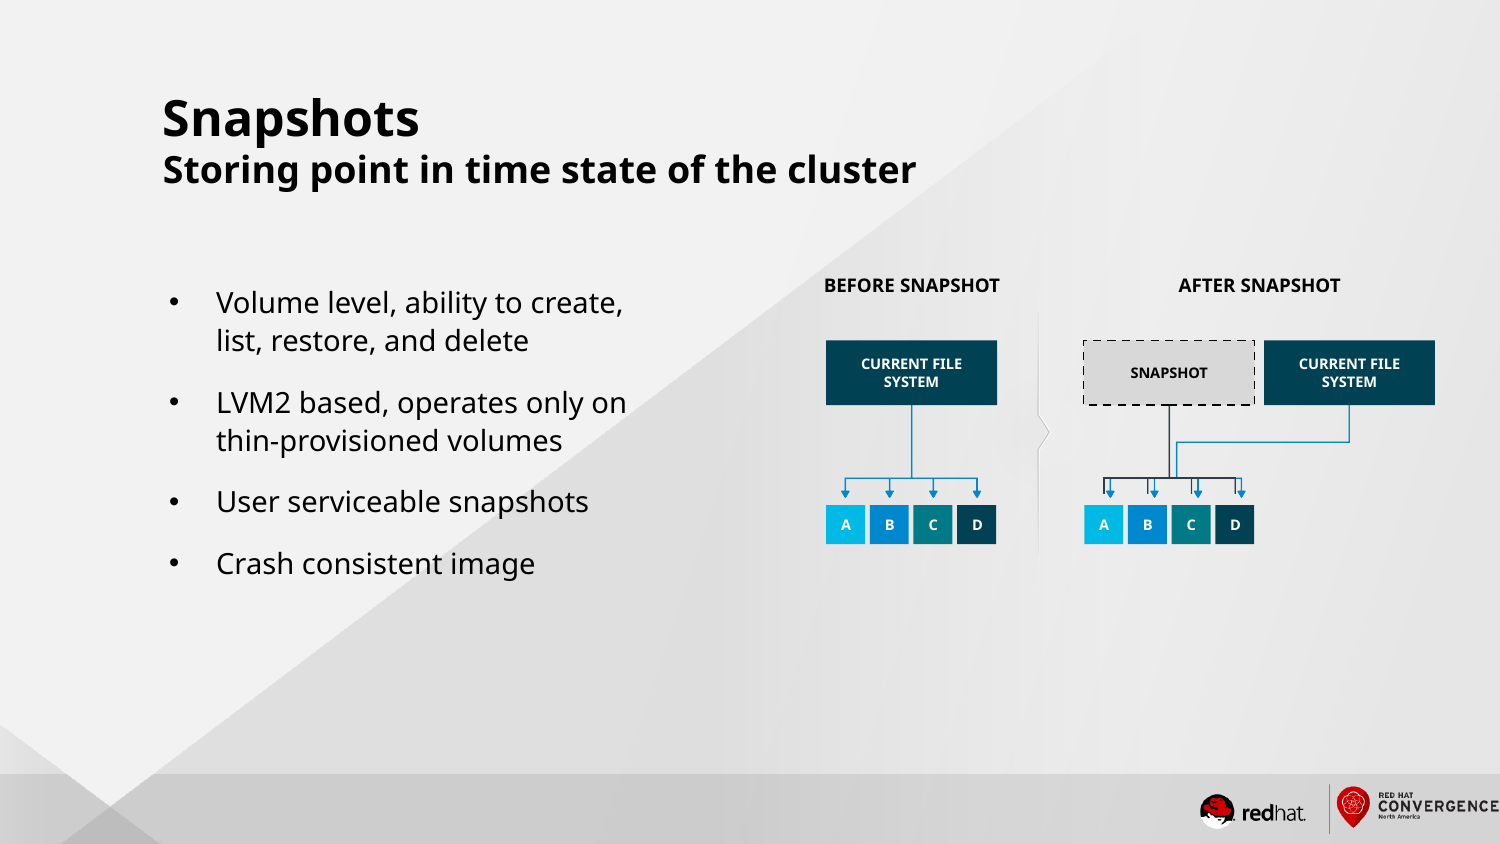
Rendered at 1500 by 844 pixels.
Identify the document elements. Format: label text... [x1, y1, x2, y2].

text_box AFTER SNAPSHOT [1142, 265, 1376, 305]
text_box B [869, 505, 909, 545]
text_box B [1127, 505, 1167, 545]
text_box D [957, 505, 997, 545]
text_box CURRENT FILE SYSTEM [1264, 340, 1435, 406]
text_box D [1215, 505, 1255, 545]
text_box Snapshots Storing point in time state of the cluster [147, 78, 1407, 200]
text_box SNAPSHOT [1083, 340, 1255, 406]
text_box CURRENT FILE SYSTEM [826, 340, 998, 406]
text_box A [1084, 505, 1124, 545]
text_box C [913, 505, 953, 545]
picture [0, 0, 1500, 844]
text_box A [826, 505, 866, 545]
text_box BEFORE SNAPSHOT [795, 265, 1029, 305]
text_box Volume level, ability to create, list, restore, and delete LVM2 based, operates only on thin-provisioned volumes User serviceable snapshots Crash consistent image [154, 265, 685, 596]
text_box C [1171, 505, 1211, 545]
